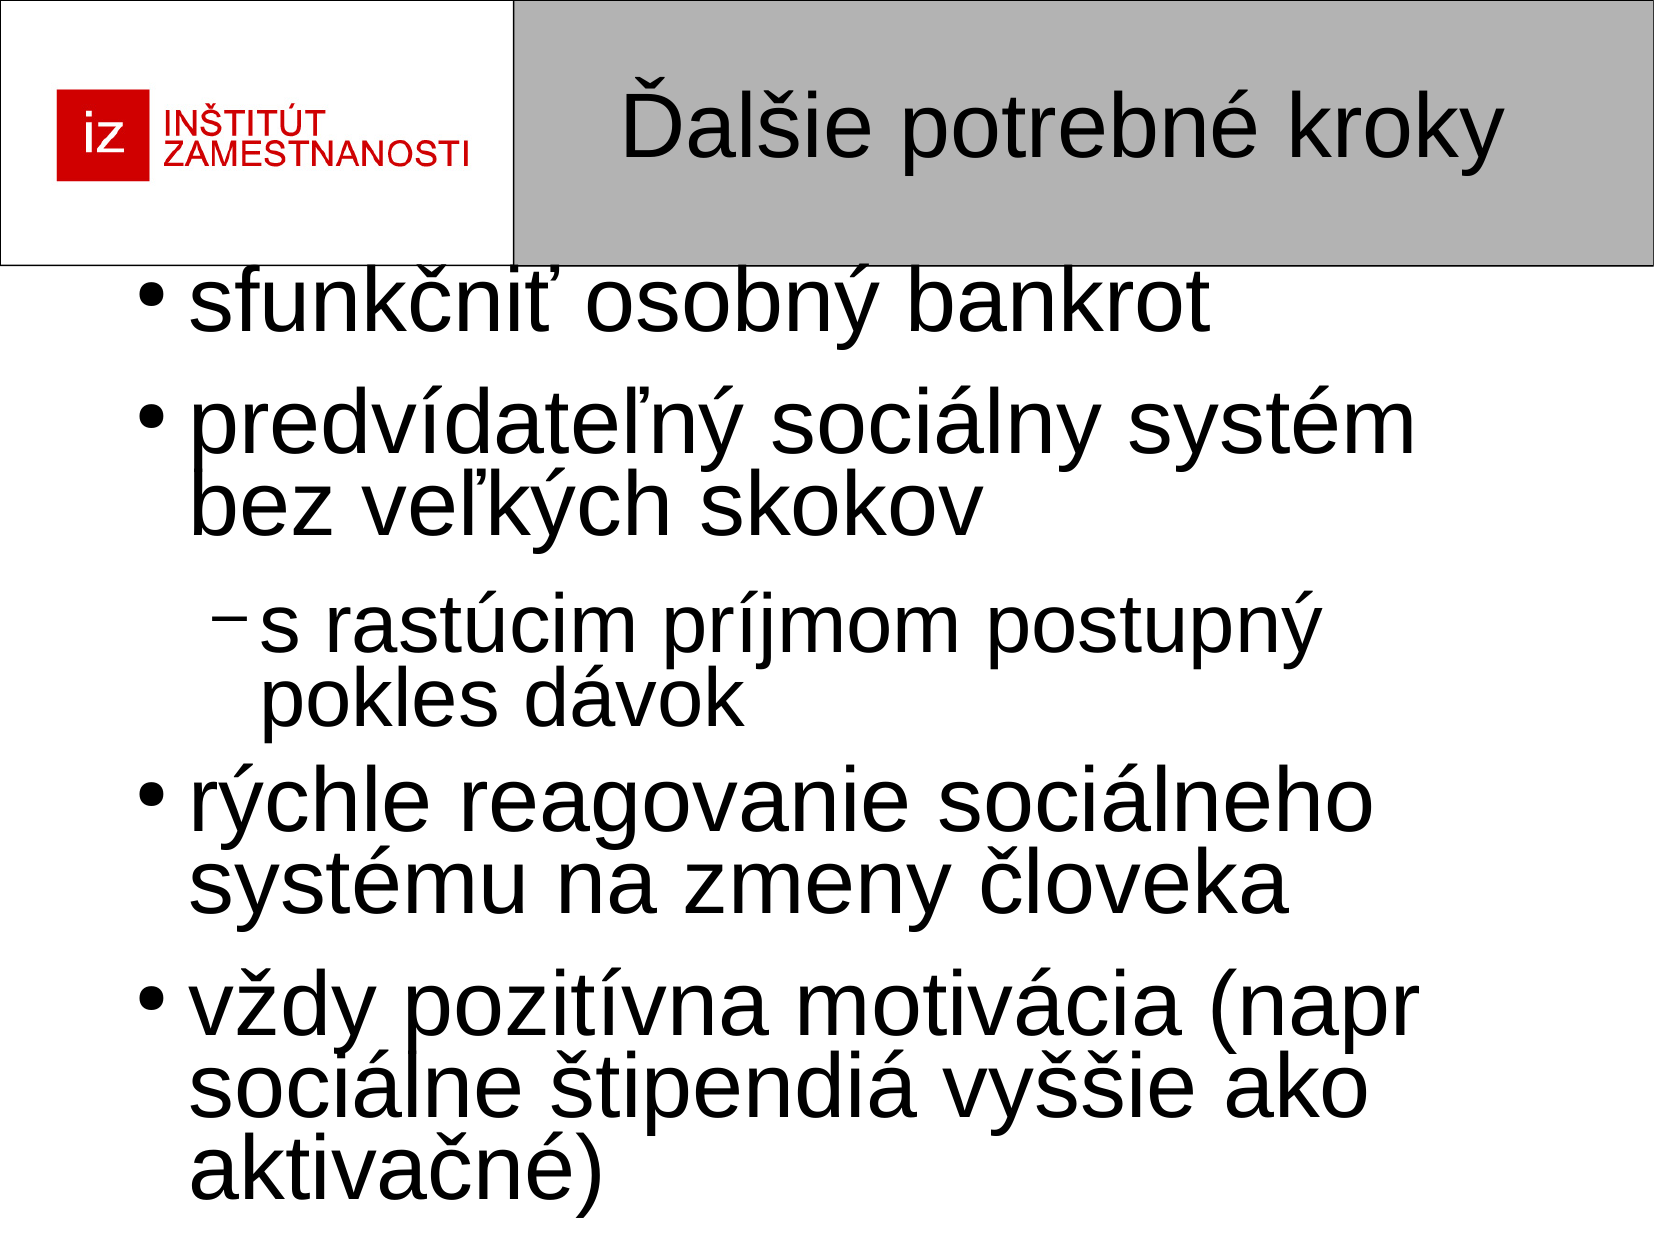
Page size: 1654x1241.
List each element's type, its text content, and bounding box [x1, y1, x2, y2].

list sfunkčniť osobný bankrot predvídateľný sociálny systém bez veľkých skokov s rastúcim príjmom postupný pokles dávok rýchle reagovanie sociálneho systému na zmeny človeka vždy pozitívna motivácia (napr sociálne štipendiá vyššie ako aktivačné) [118, 265, 1530, 1237]
picture [5, 8, 512, 257]
title Ďalšie potrebné kroky [561, 29, 1565, 237]
